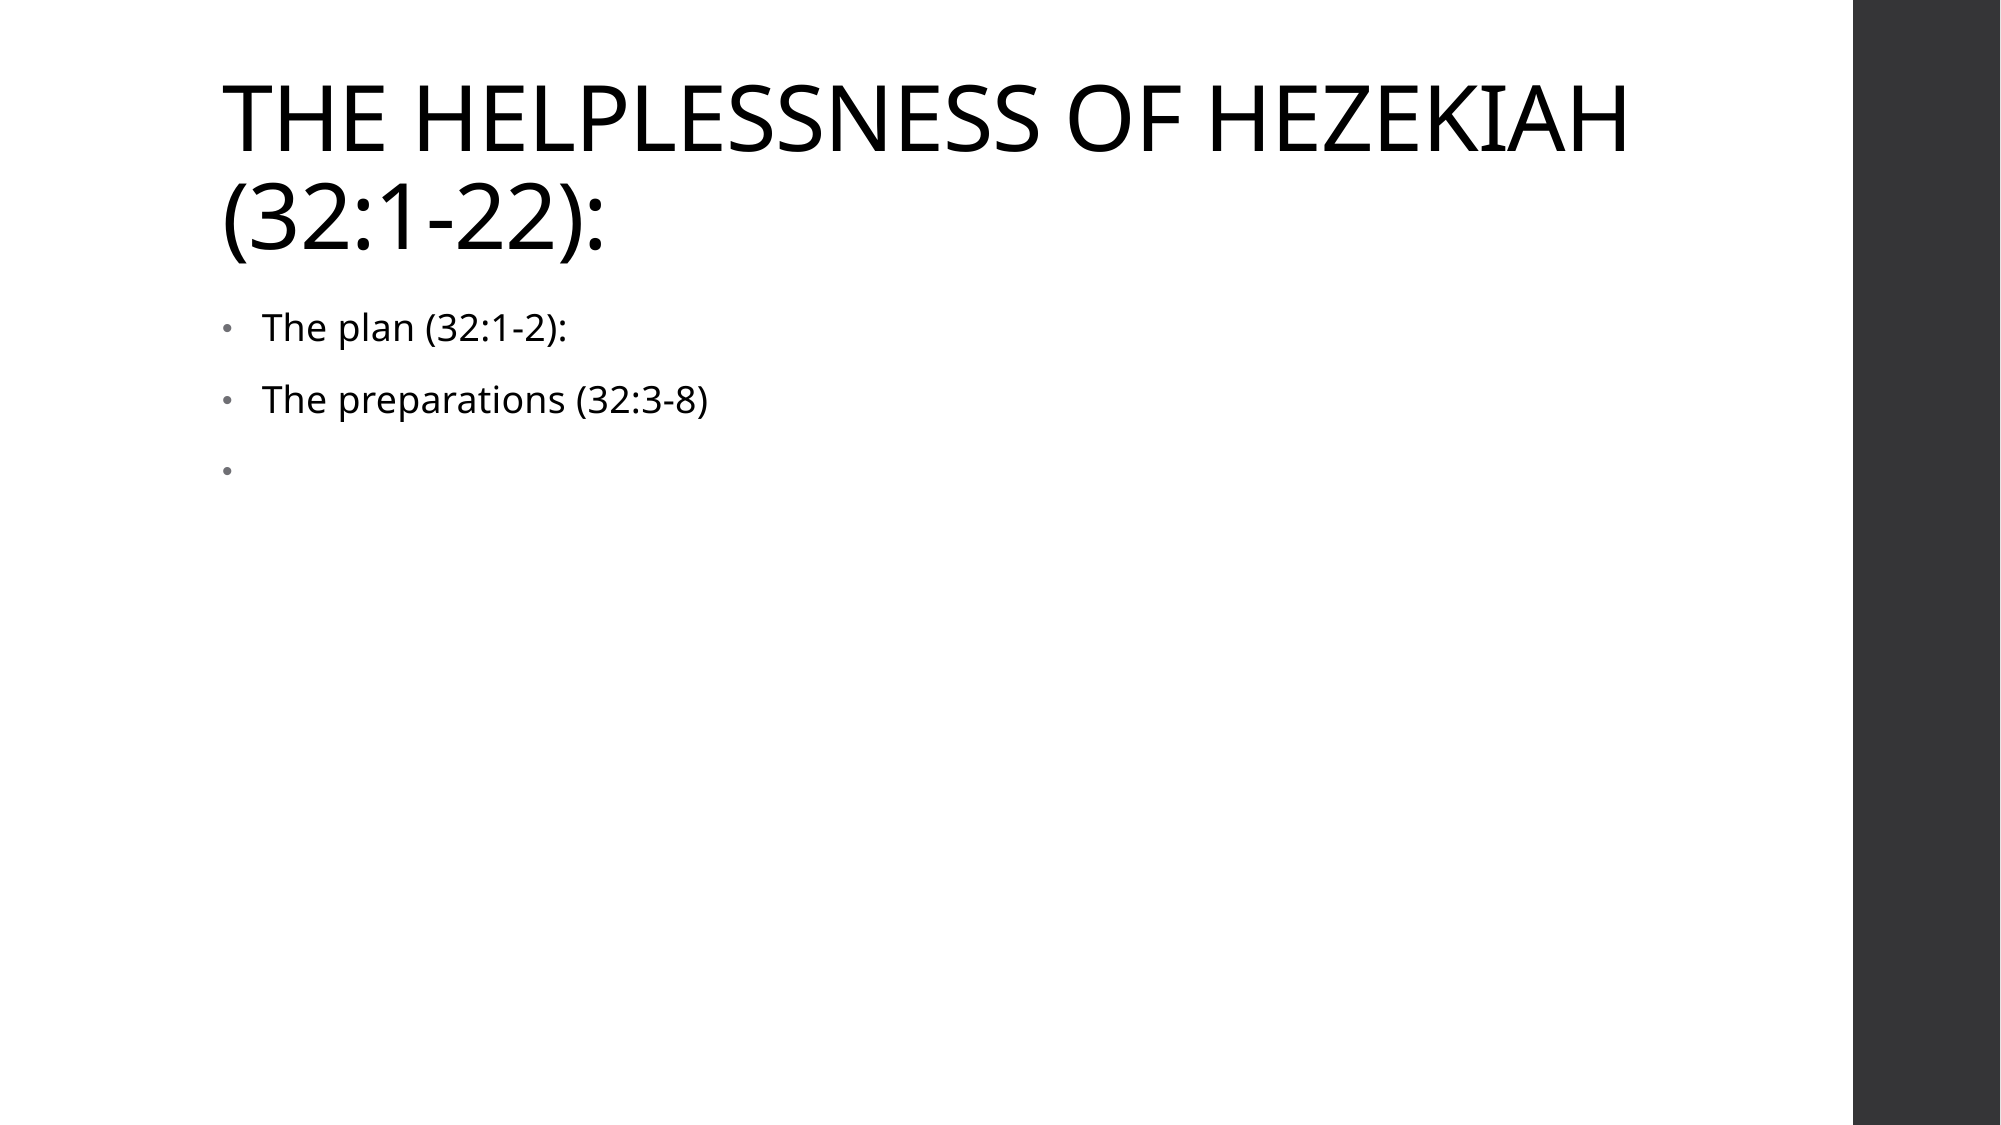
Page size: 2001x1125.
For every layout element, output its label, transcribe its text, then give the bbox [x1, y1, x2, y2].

list The plan (32:1-2): The preparations (32:3-8) [206, 299, 1617, 1014]
title THE HELPLESSNESS OF HEZEKIAH (32:1-22): [206, 60, 1797, 278]
